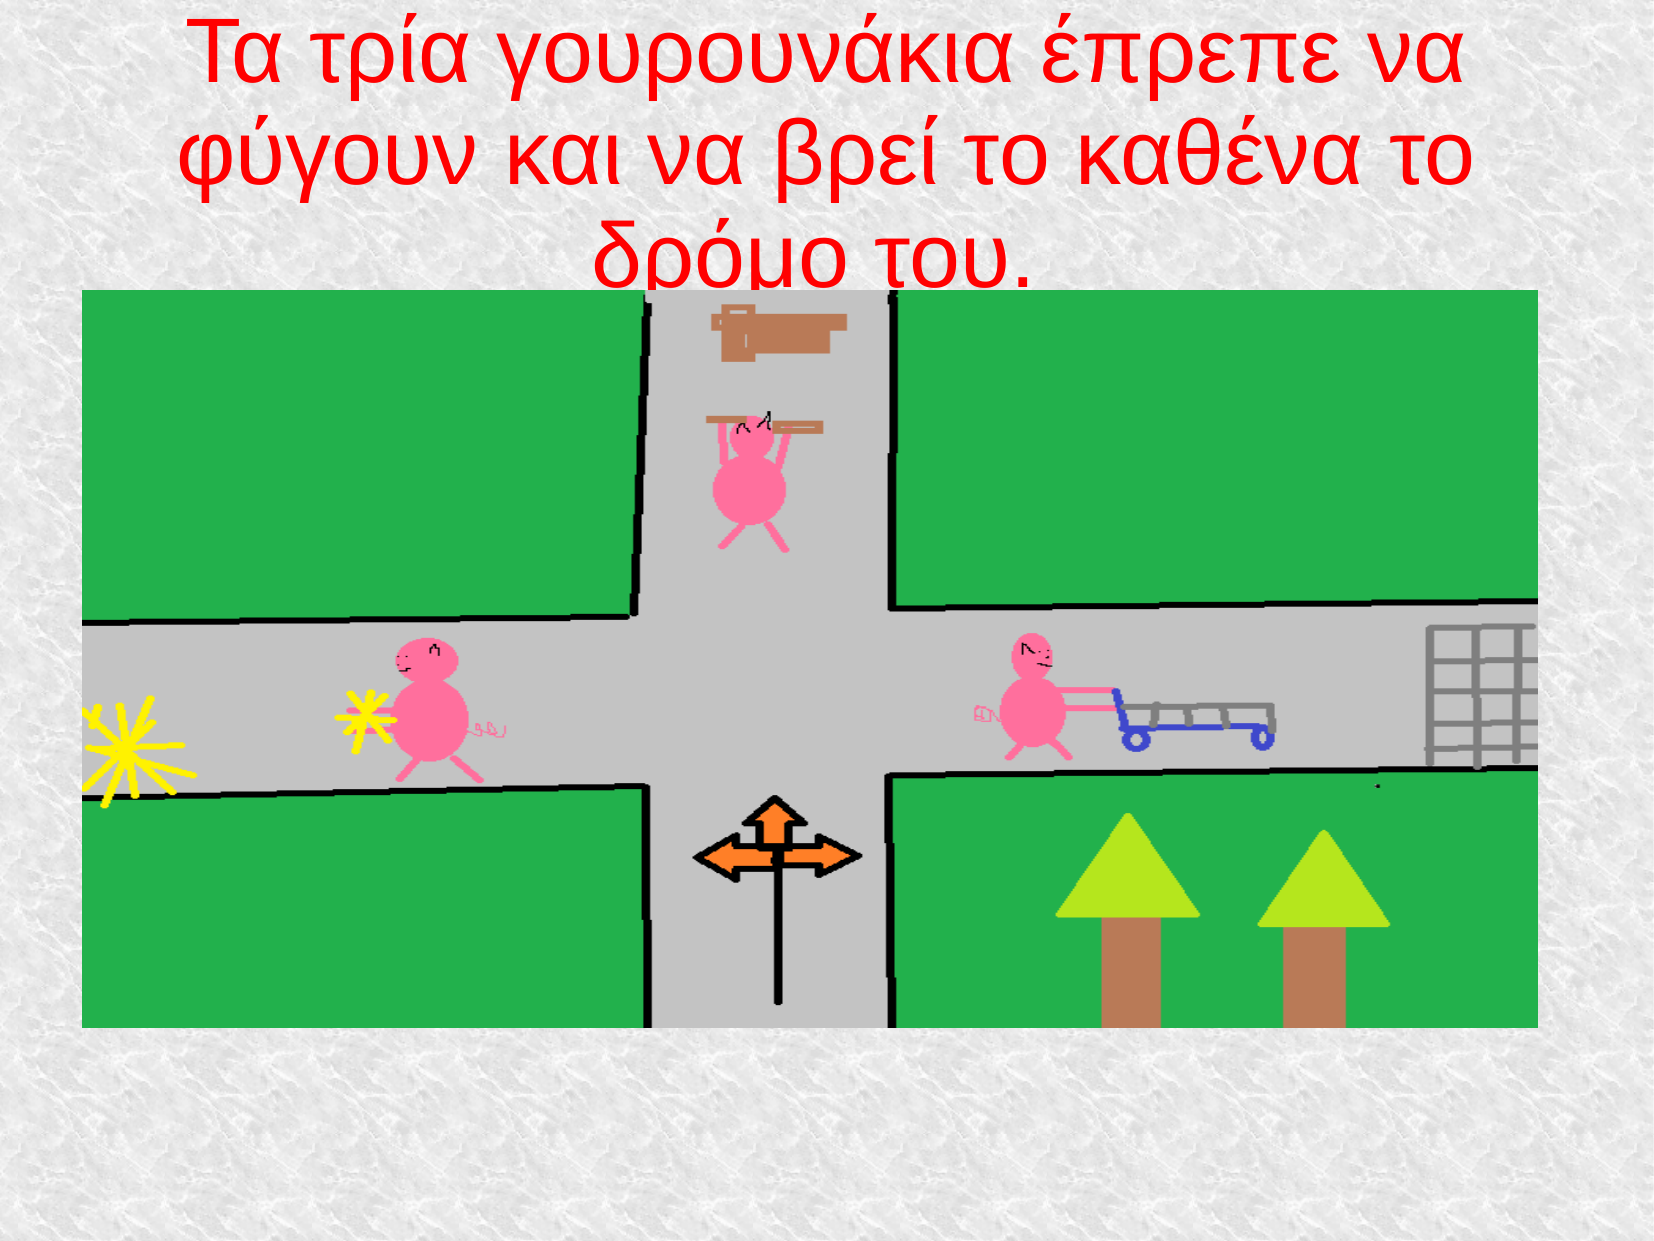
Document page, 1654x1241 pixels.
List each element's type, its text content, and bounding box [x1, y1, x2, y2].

picture [0, 0, 1654, 1241]
title Τα τρία γουρουνάκια έπρεπε να φύγουν και να βρεί το καθένα το δρόμο του. [82, 0, 1571, 307]
